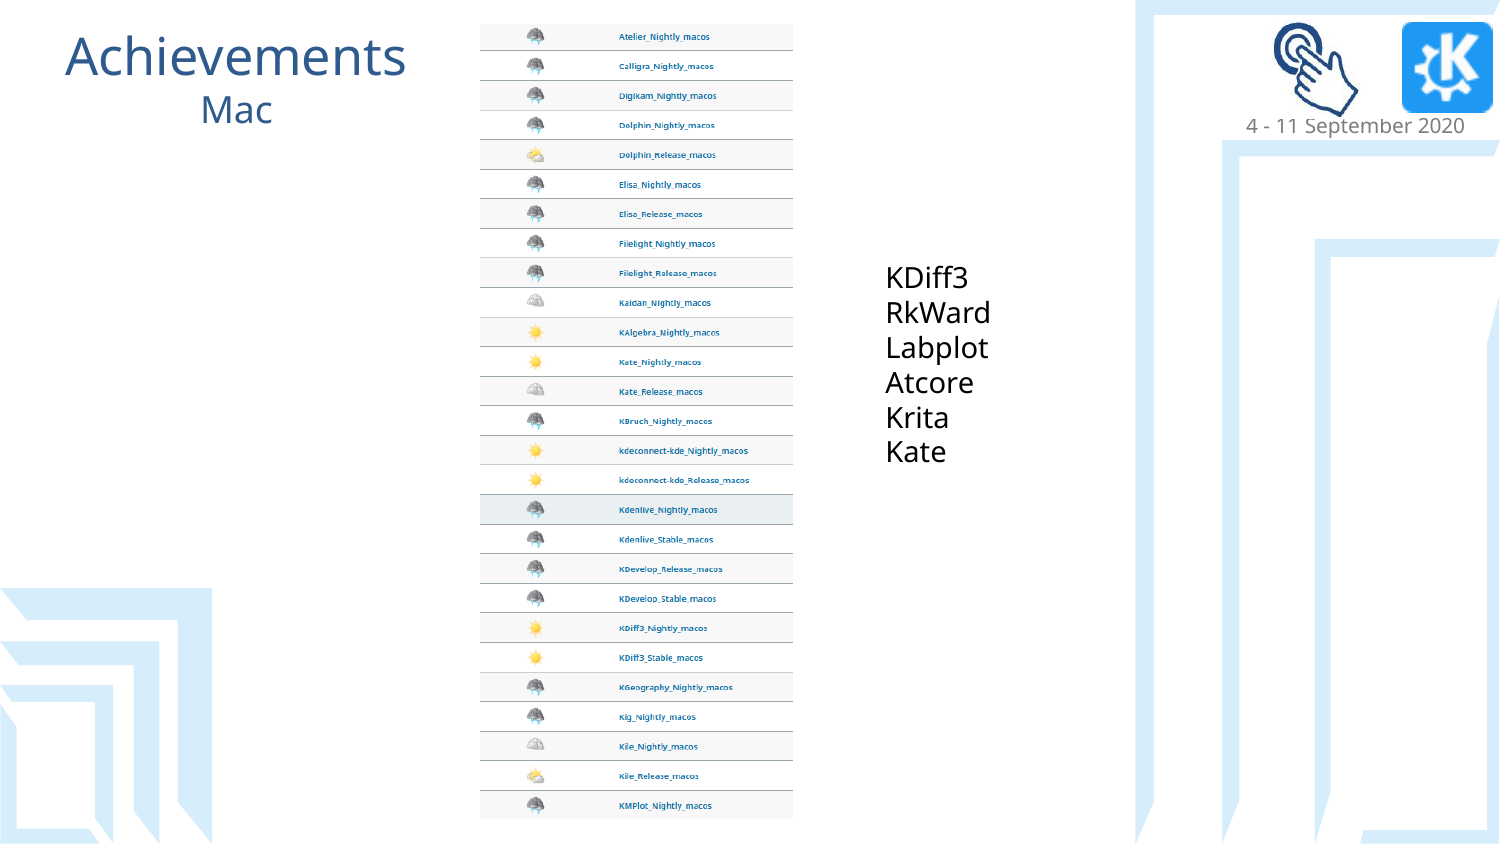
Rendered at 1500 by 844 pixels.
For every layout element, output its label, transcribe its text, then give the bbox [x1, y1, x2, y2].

text_box KDiff3 RkWard Labplot Atcore Krita Kate [870, 244, 1421, 757]
picture [1242, 19, 1390, 119]
picture [1402, 22, 1493, 113]
title Achievements Mac [17, 6, 456, 148]
picture [480, 24, 793, 819]
